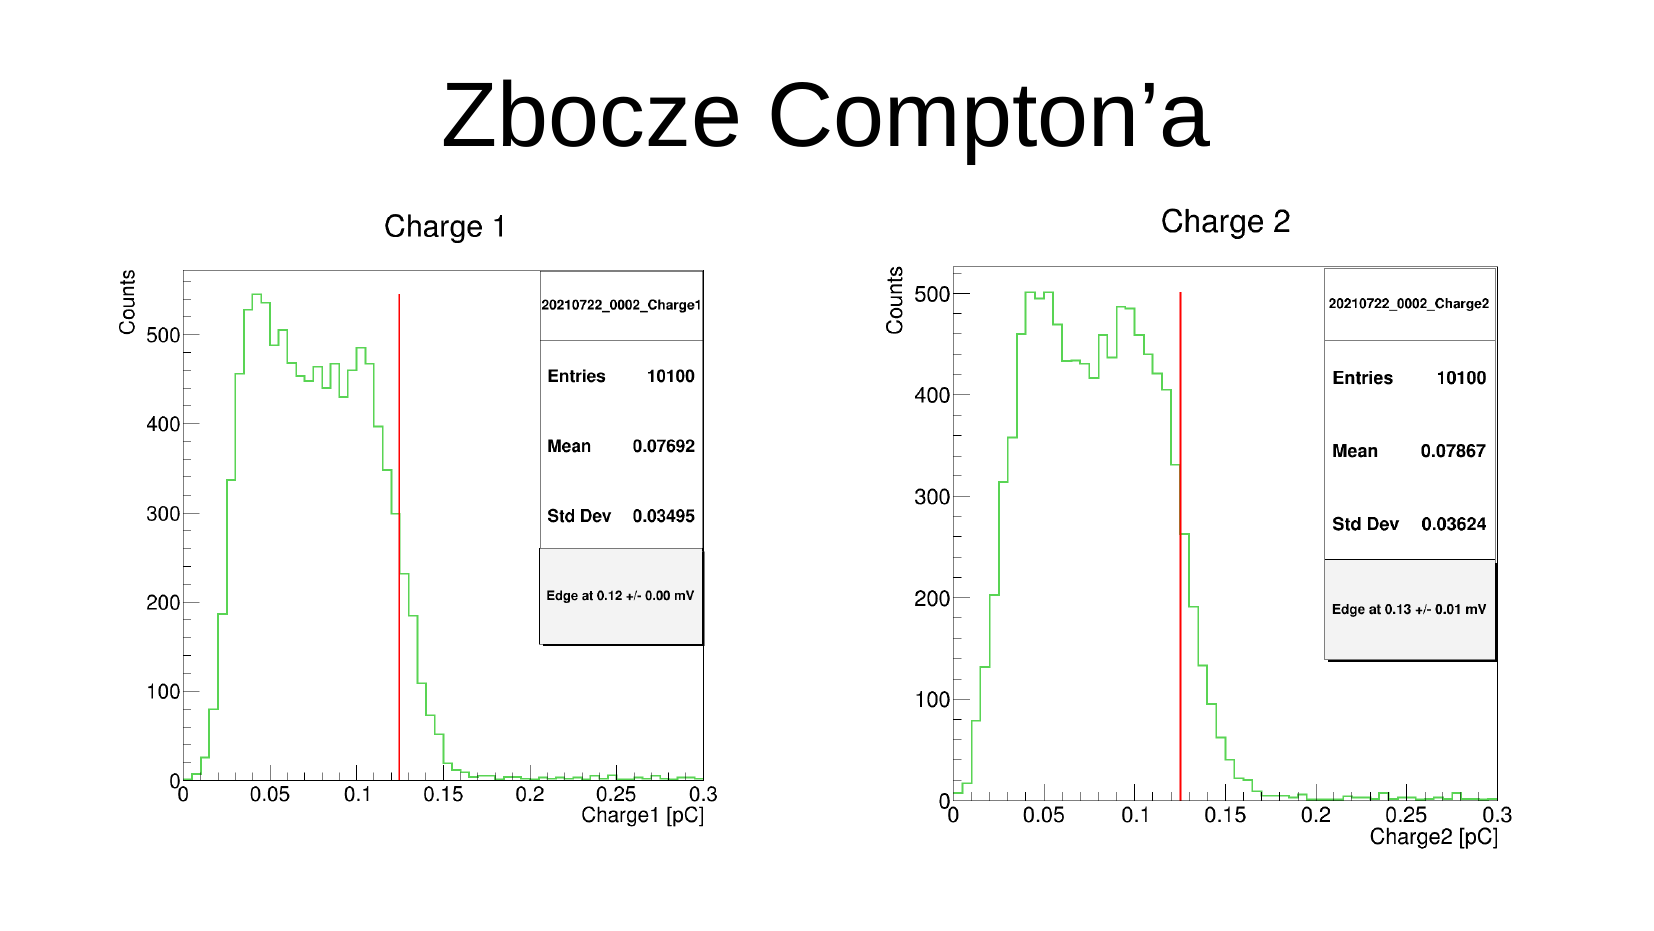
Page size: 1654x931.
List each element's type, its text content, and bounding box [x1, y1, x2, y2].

title Zbocze Compton’a [82, 37, 1571, 193]
picture [885, 200, 1565, 867]
picture [118, 206, 768, 844]
